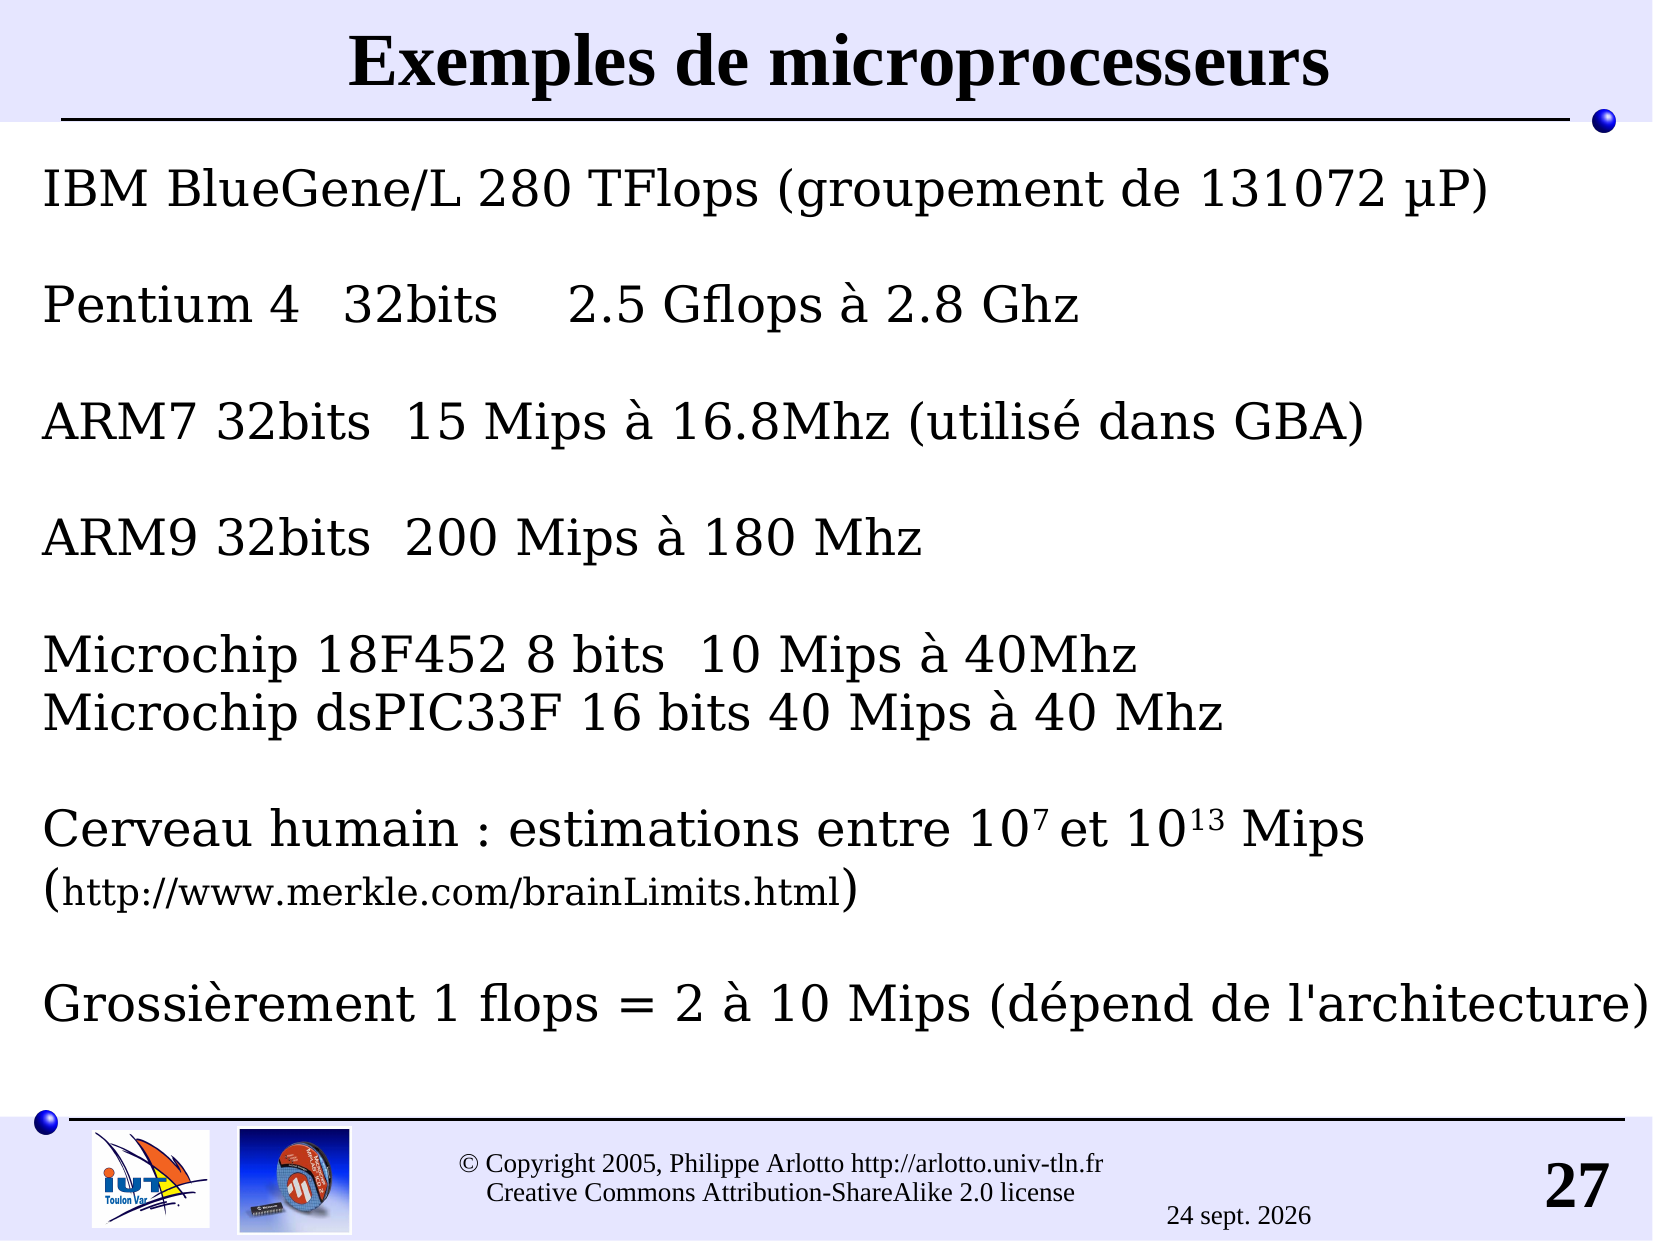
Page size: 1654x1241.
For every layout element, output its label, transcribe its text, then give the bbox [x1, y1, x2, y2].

picture [237, 1126, 352, 1235]
title Exemples de microprocesseurs [95, 14, 1585, 107]
text_box IBM BlueGene/L 280 TFlops (groupement de 131072 µP) Pentium 4 32bits 2.5 Gflops à 2.8 Ghz ARM7 32bits 15 Mips à 16.8Mhz (utilisé dans GBA) ARM9 32bits 200 Mips à 180 Mhz Microchip 18F452 8 bits 10 Mips à 40Mhz Microchip dsPIC33F 16 bits 40 Mips à 40 Mhz Cerveau humain : estimations entre 107 et 1013 Mips (http://www.merkle.com/brainLimits.html) Grossièrement 1 flops = 2 à 10 Mips (dépend de l'architecture) [42, 159, 1653, 1034]
